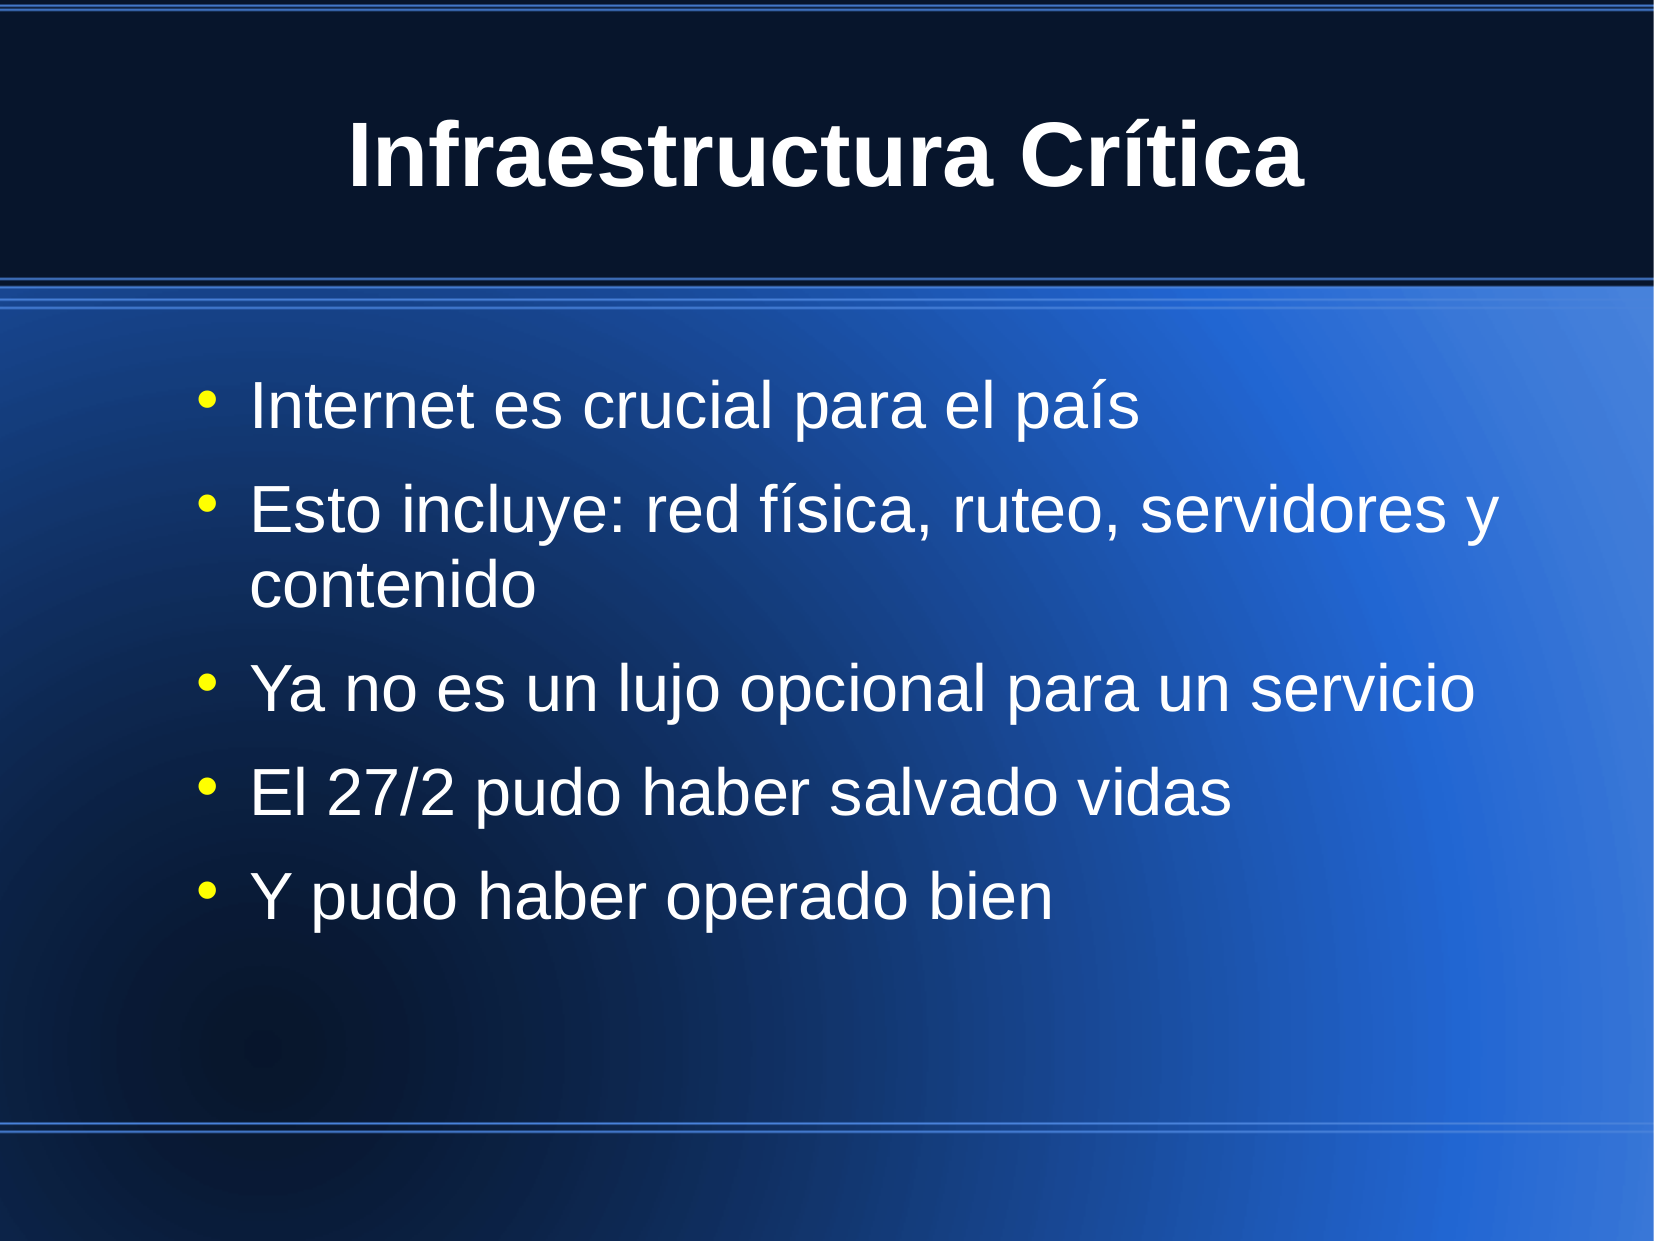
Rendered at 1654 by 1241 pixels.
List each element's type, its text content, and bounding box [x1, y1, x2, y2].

title Infraestructura Crítica [82, 49, 1571, 257]
list Internet es crucial para el país Esto incluye: red física, ruteo, servidores y contenido Ya no es un lujo opcional para un servicio El 27/2 pudo haber salvado vidas Y pudo haber operado bien [178, 364, 1570, 1147]
picture [0, 0, 1654, 1241]
